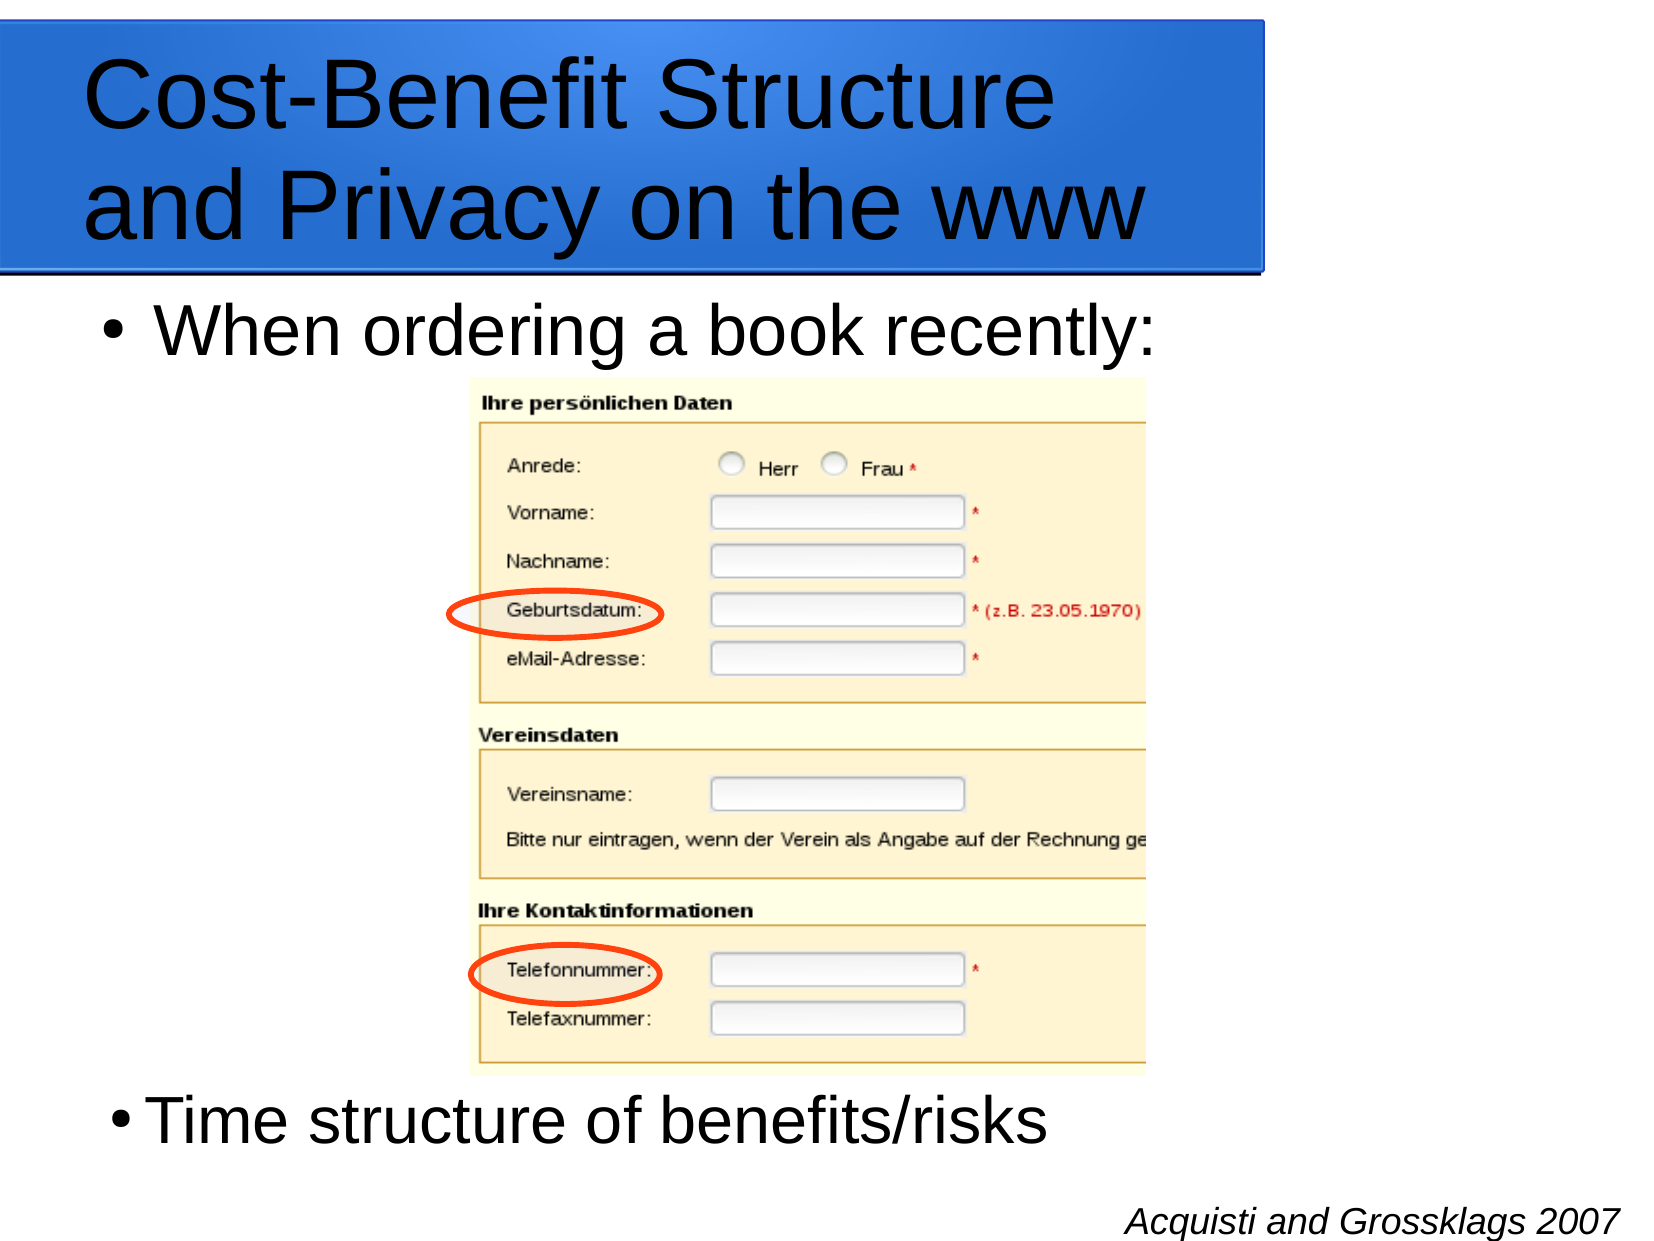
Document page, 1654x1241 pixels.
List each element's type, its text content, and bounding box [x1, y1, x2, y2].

title Cost-Benefit Structure and Privacy on the www [82, 38, 1235, 261]
list When ordering a book recently: [82, 290, 1571, 1010]
text_box [470, 944, 660, 1004]
text_box Time structure of benefits/risks [94, 1075, 1607, 1166]
picture [470, 377, 1146, 1076]
text_box Acquisti and Grossklags 2007 [1110, 1192, 1654, 1241]
text_box [448, 590, 662, 638]
